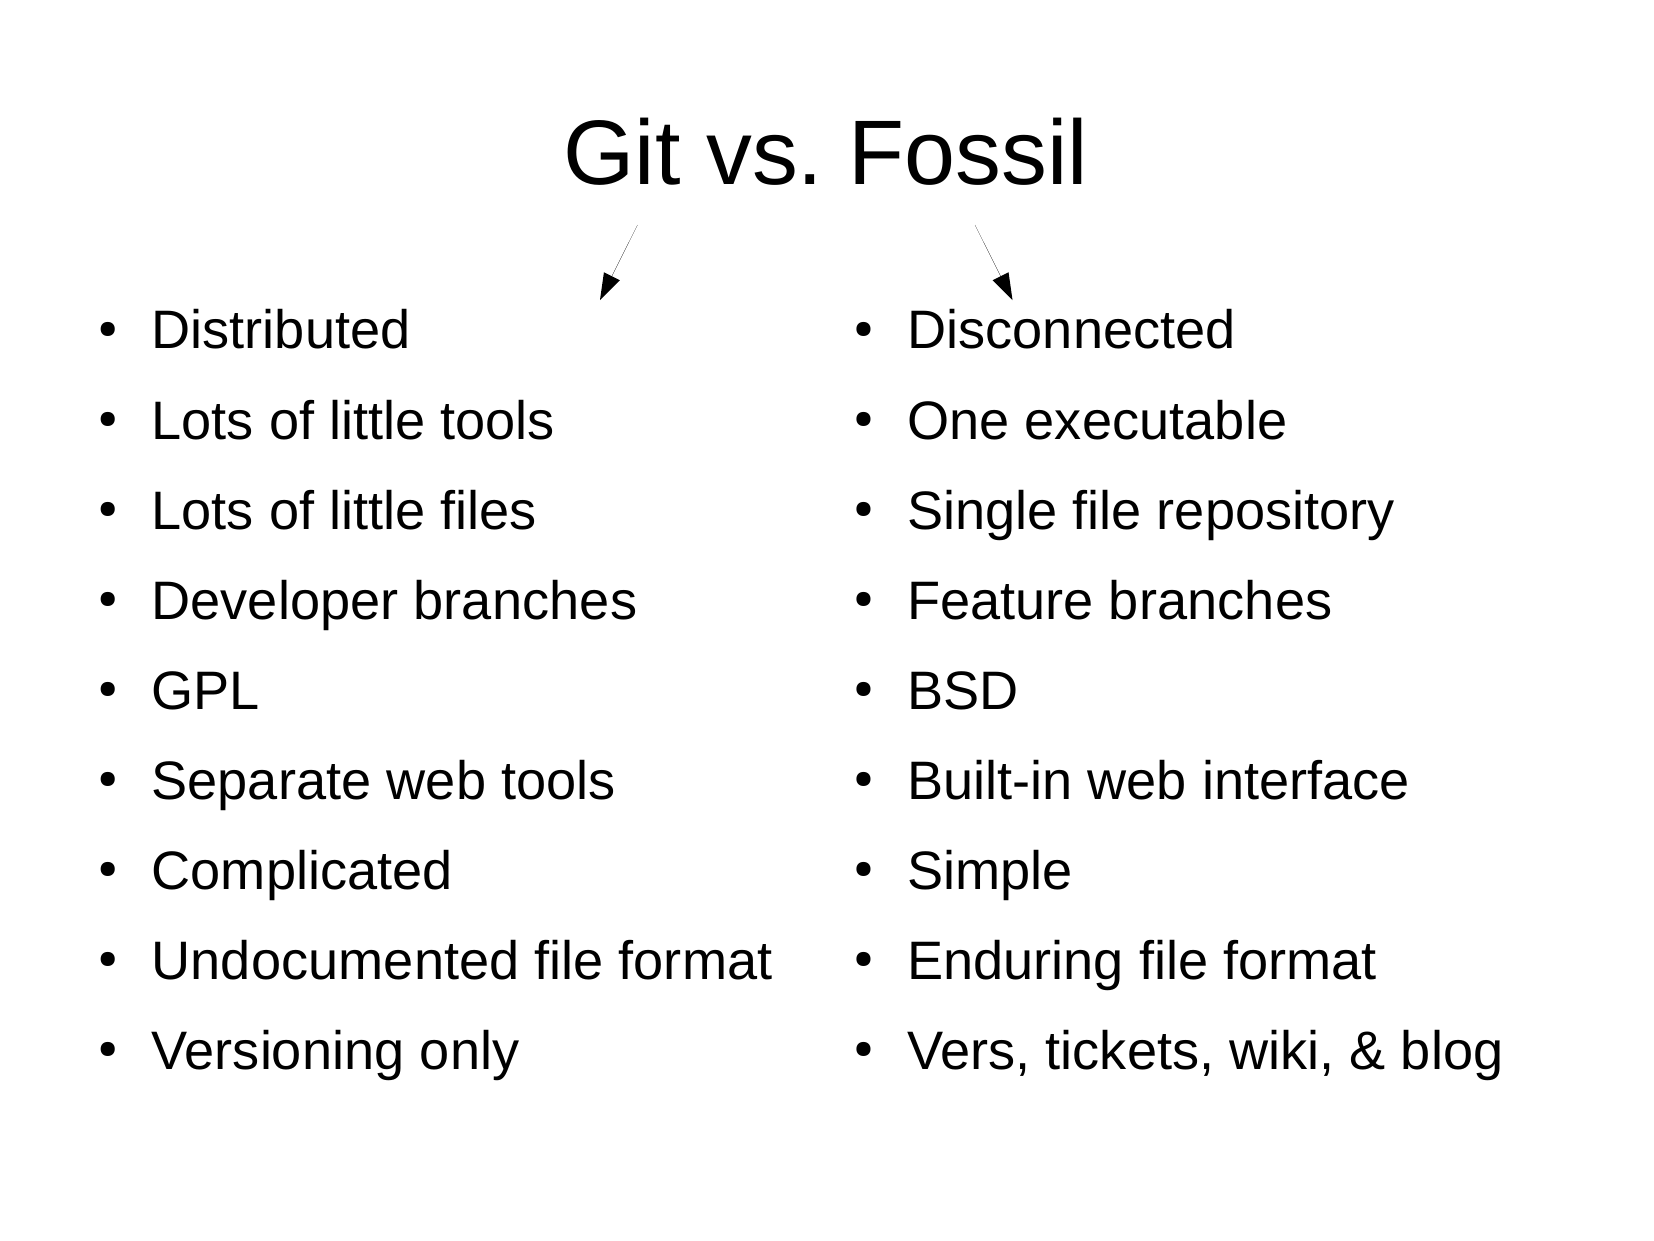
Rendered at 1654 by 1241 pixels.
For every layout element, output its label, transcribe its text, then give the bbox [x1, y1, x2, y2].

list Disconnected One executable Single file repository Feature branches BSD Built-in web interface Simple Enduring file format Vers, tickets, wiki, & blog [836, 300, 1639, 1197]
title Git vs. Fossil [82, 49, 1571, 257]
list Distributed Lots of little tools Lots of little files Developer branches GPL Separate web tools Complicated Undocumented file format Versioning only [80, 300, 807, 1221]
